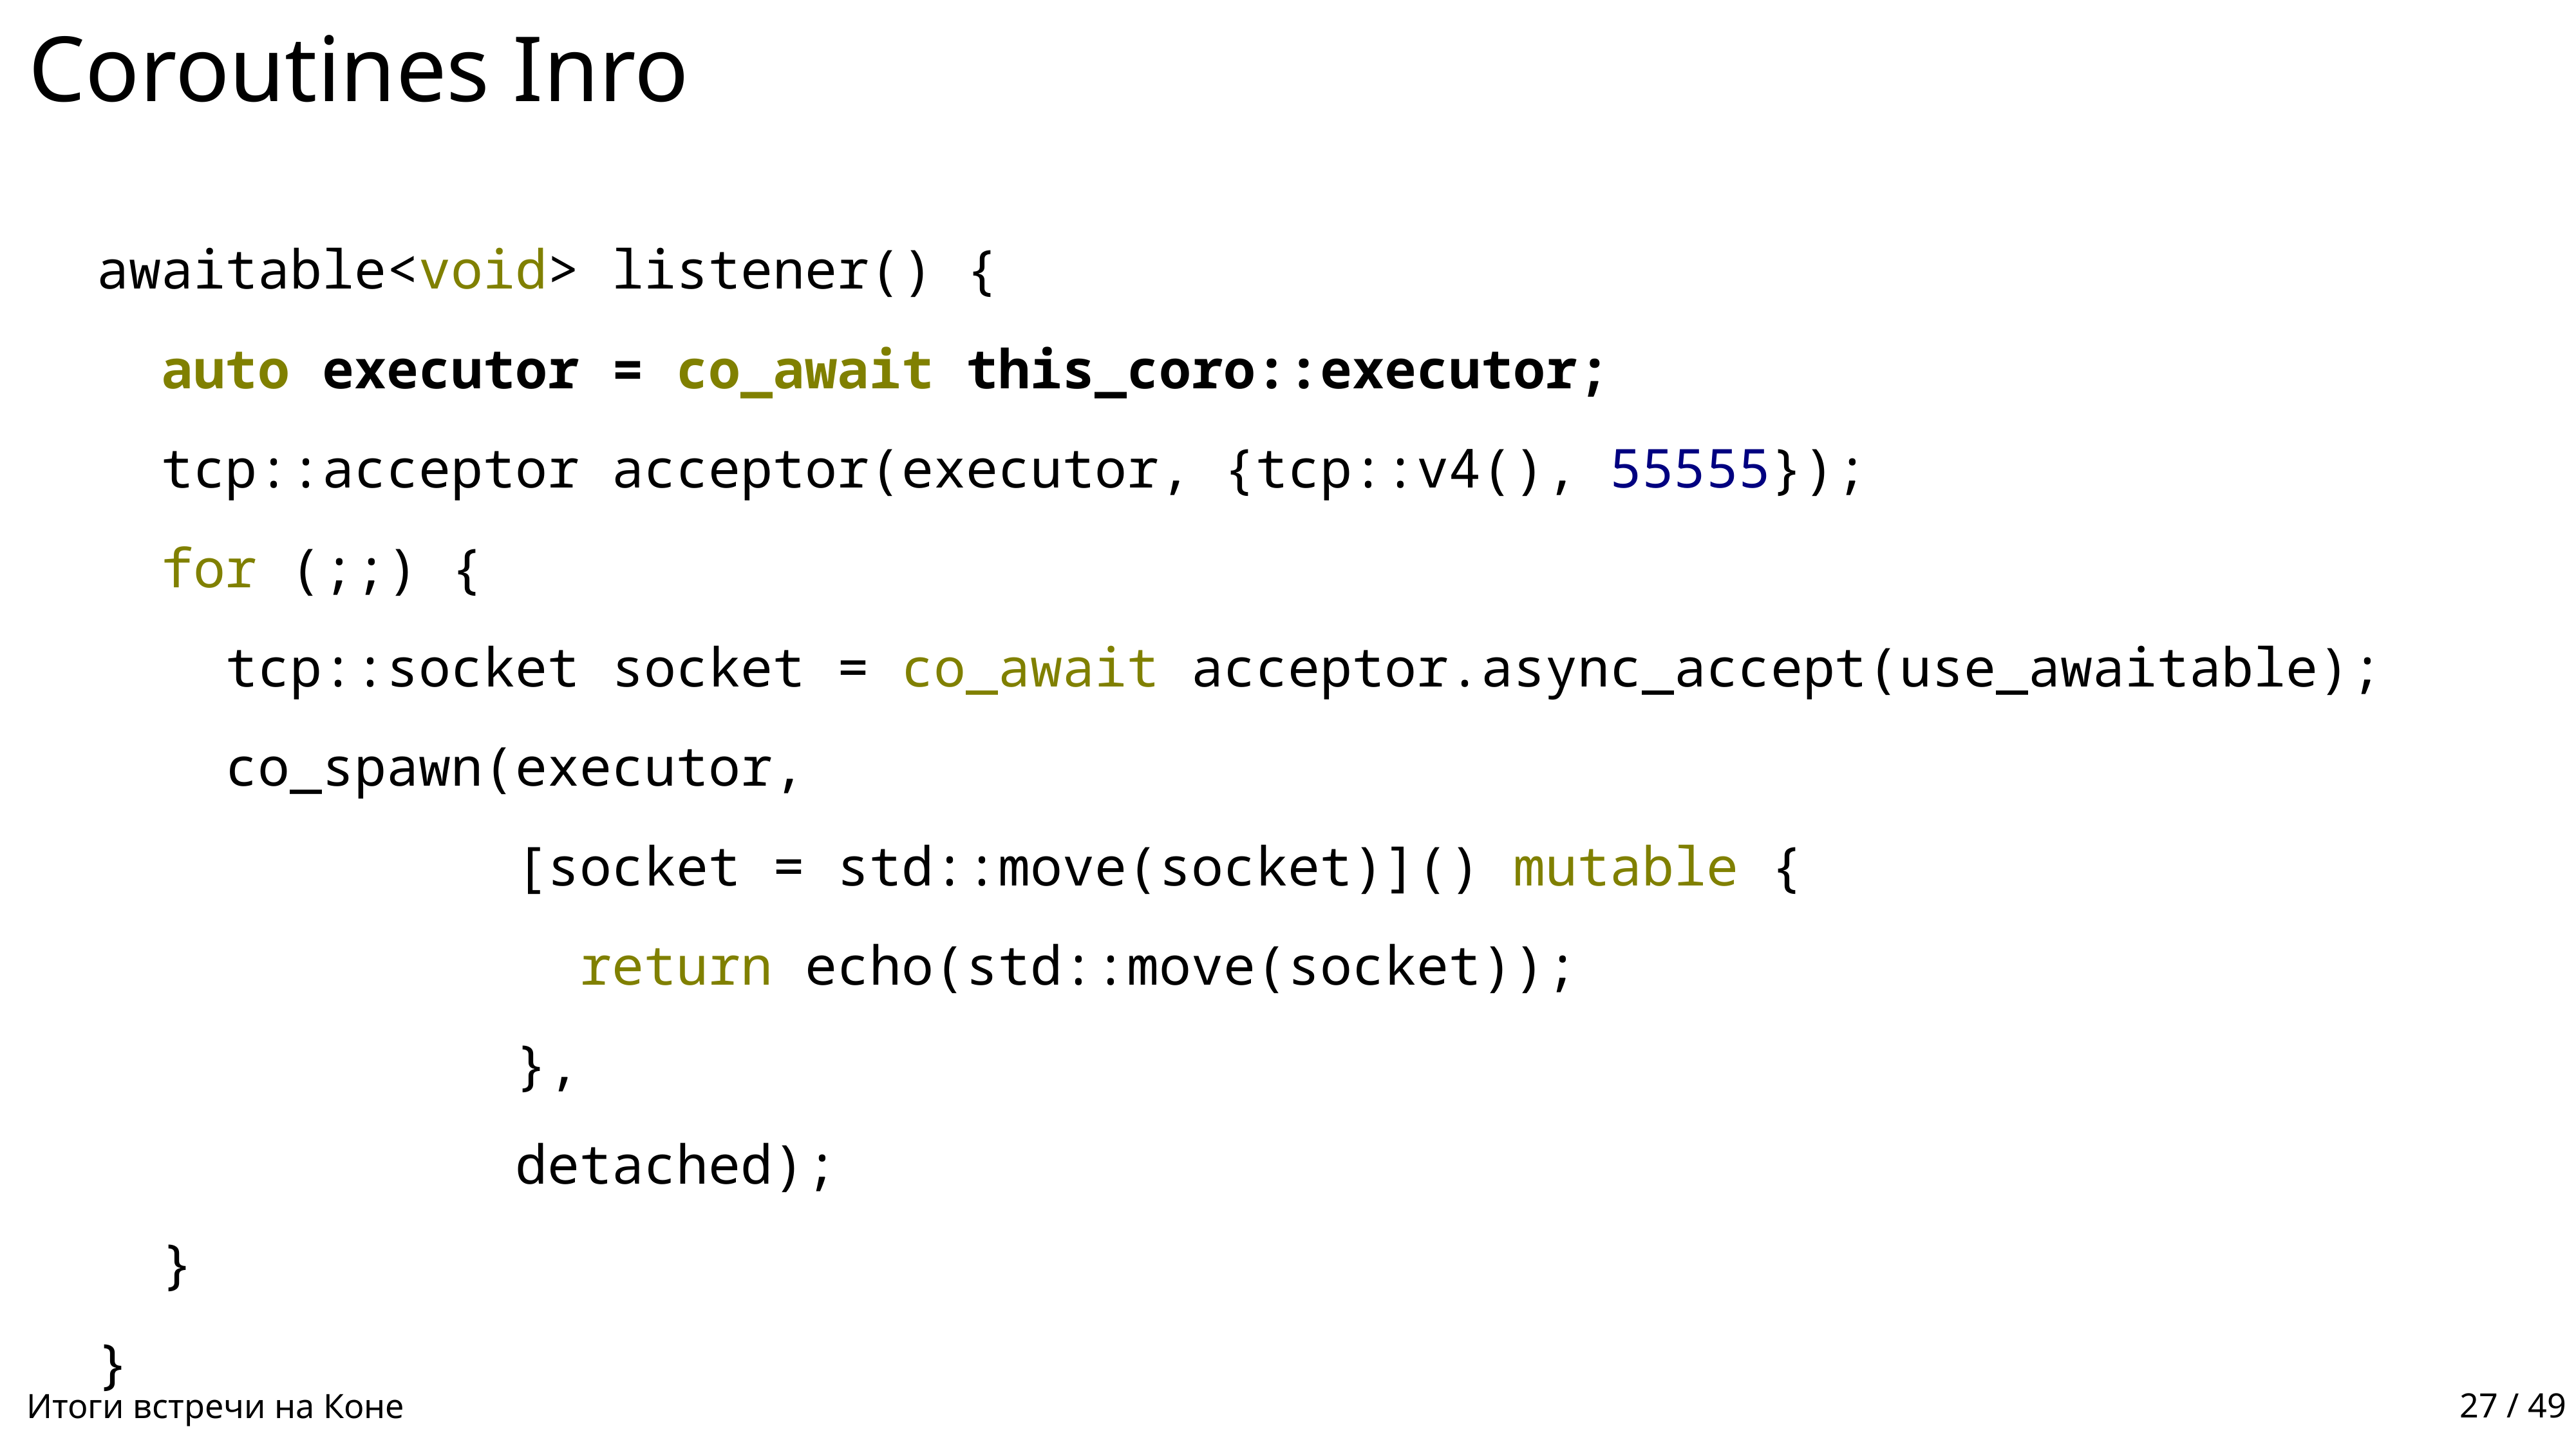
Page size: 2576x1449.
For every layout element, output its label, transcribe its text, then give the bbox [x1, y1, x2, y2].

list awaitable<void> listener() { auto executor = co_await this_coro::executor; tcp::acceptor acceptor(executor, {tcp::v4(), 55555}); for (;;) { tcp::socket socket = co_await acceptor.async_accept(use_awaitable); co_spawn(executor, [socket = std::move(socket)]() mutable { return echo(std::move(socket)); }, detached); } } [87, 214, 2550, 1382]
list Итоги встречи на Коне [17, 1376, 1114, 1431]
list <number> / 49 [1479, 1376, 2576, 1431]
title Coroutines Inro [19, 19, 2550, 155]
